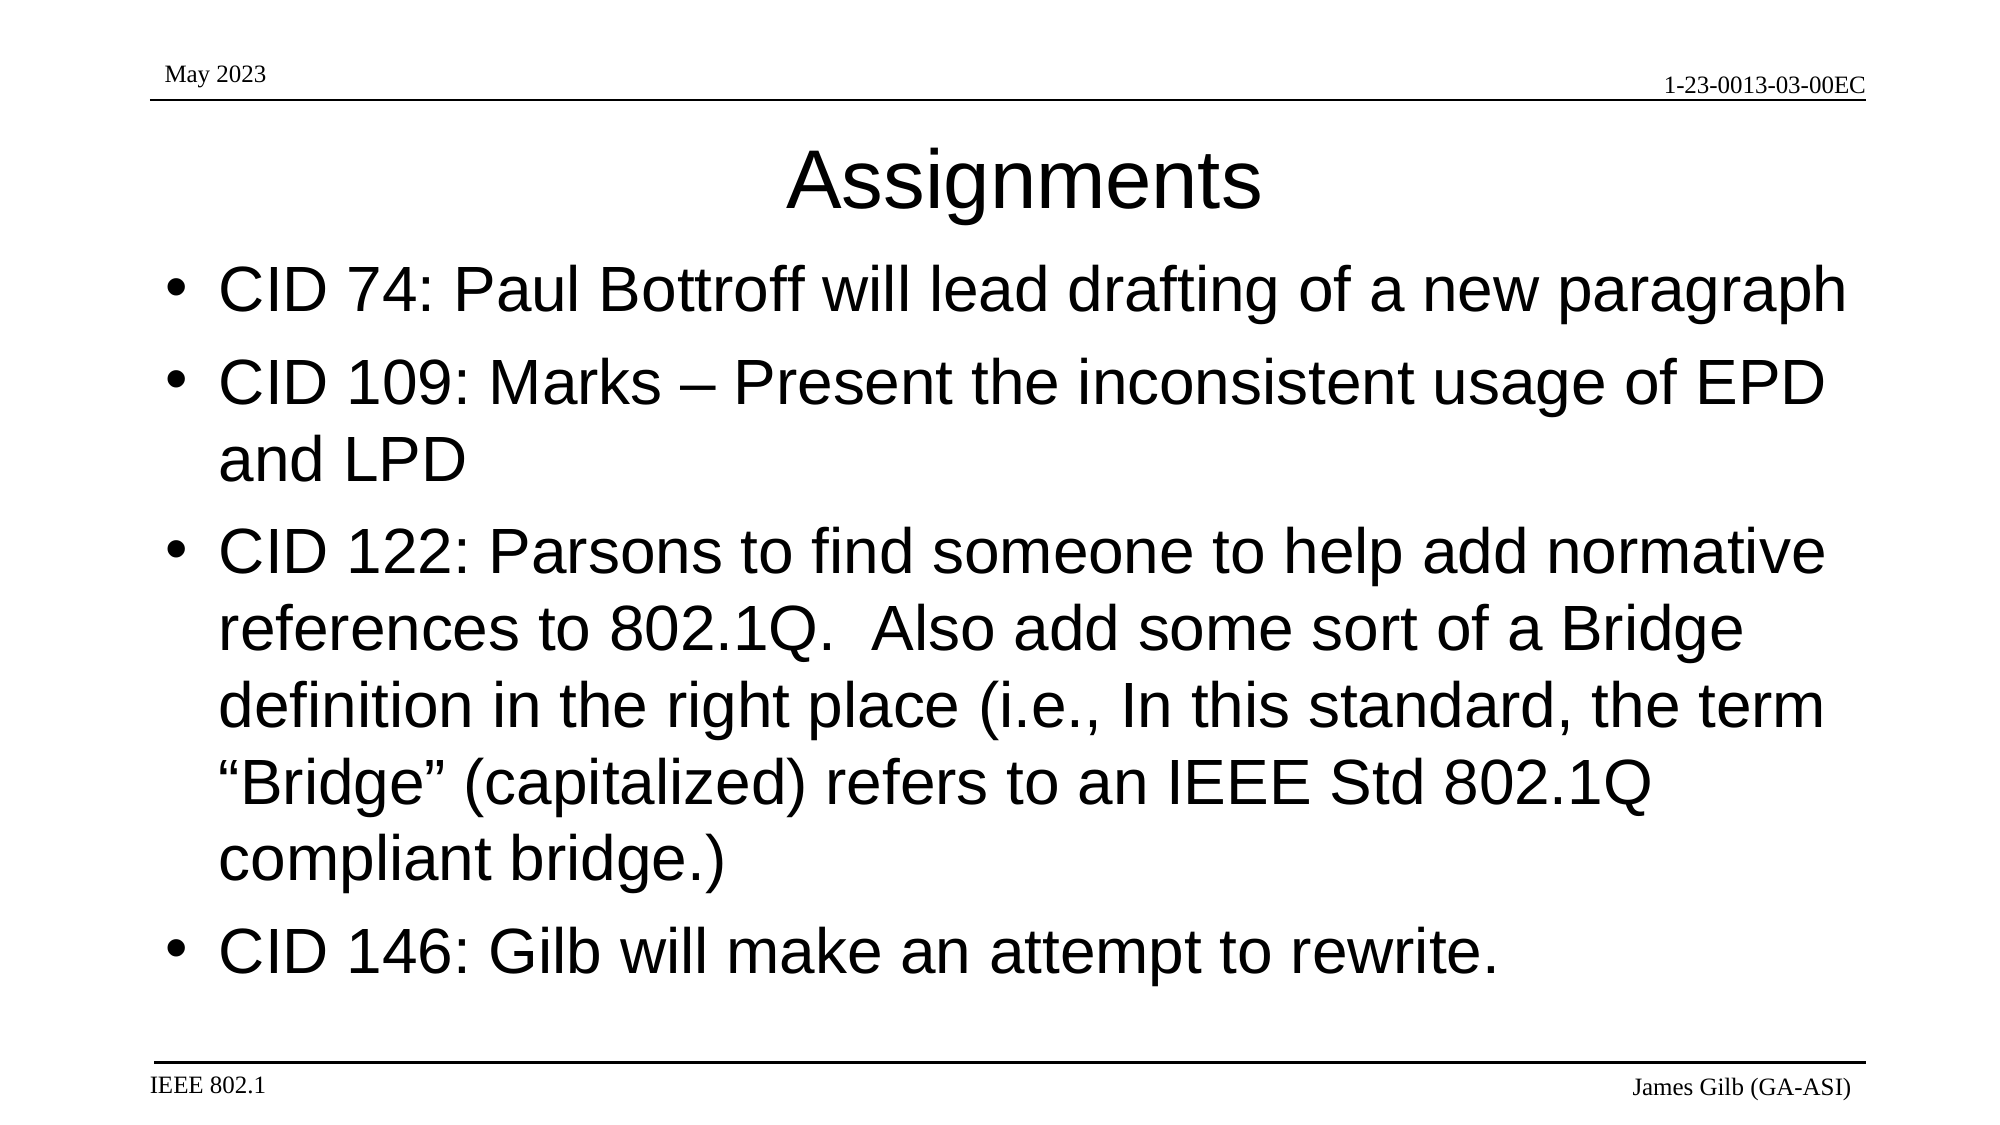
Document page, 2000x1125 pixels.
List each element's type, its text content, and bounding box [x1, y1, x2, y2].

list CID 74: Paul Bottroff will lead drafting of a new paragraph CID 109: Marks – Present the inconsistent usage of EPD and LPD CID 122: Parsons to find someone to help add normative references to 802.1Q. Also add some sort of a Bridge definition in the right place (i.e., In this standard, the term “Bridge” (capitalized) refers to an IEEE Std 802.1Q compliant bridge.) CID 146: Gilb will make an attempt to rewrite. [149, 239, 1900, 1051]
title Assignments [149, 112, 1900, 238]
